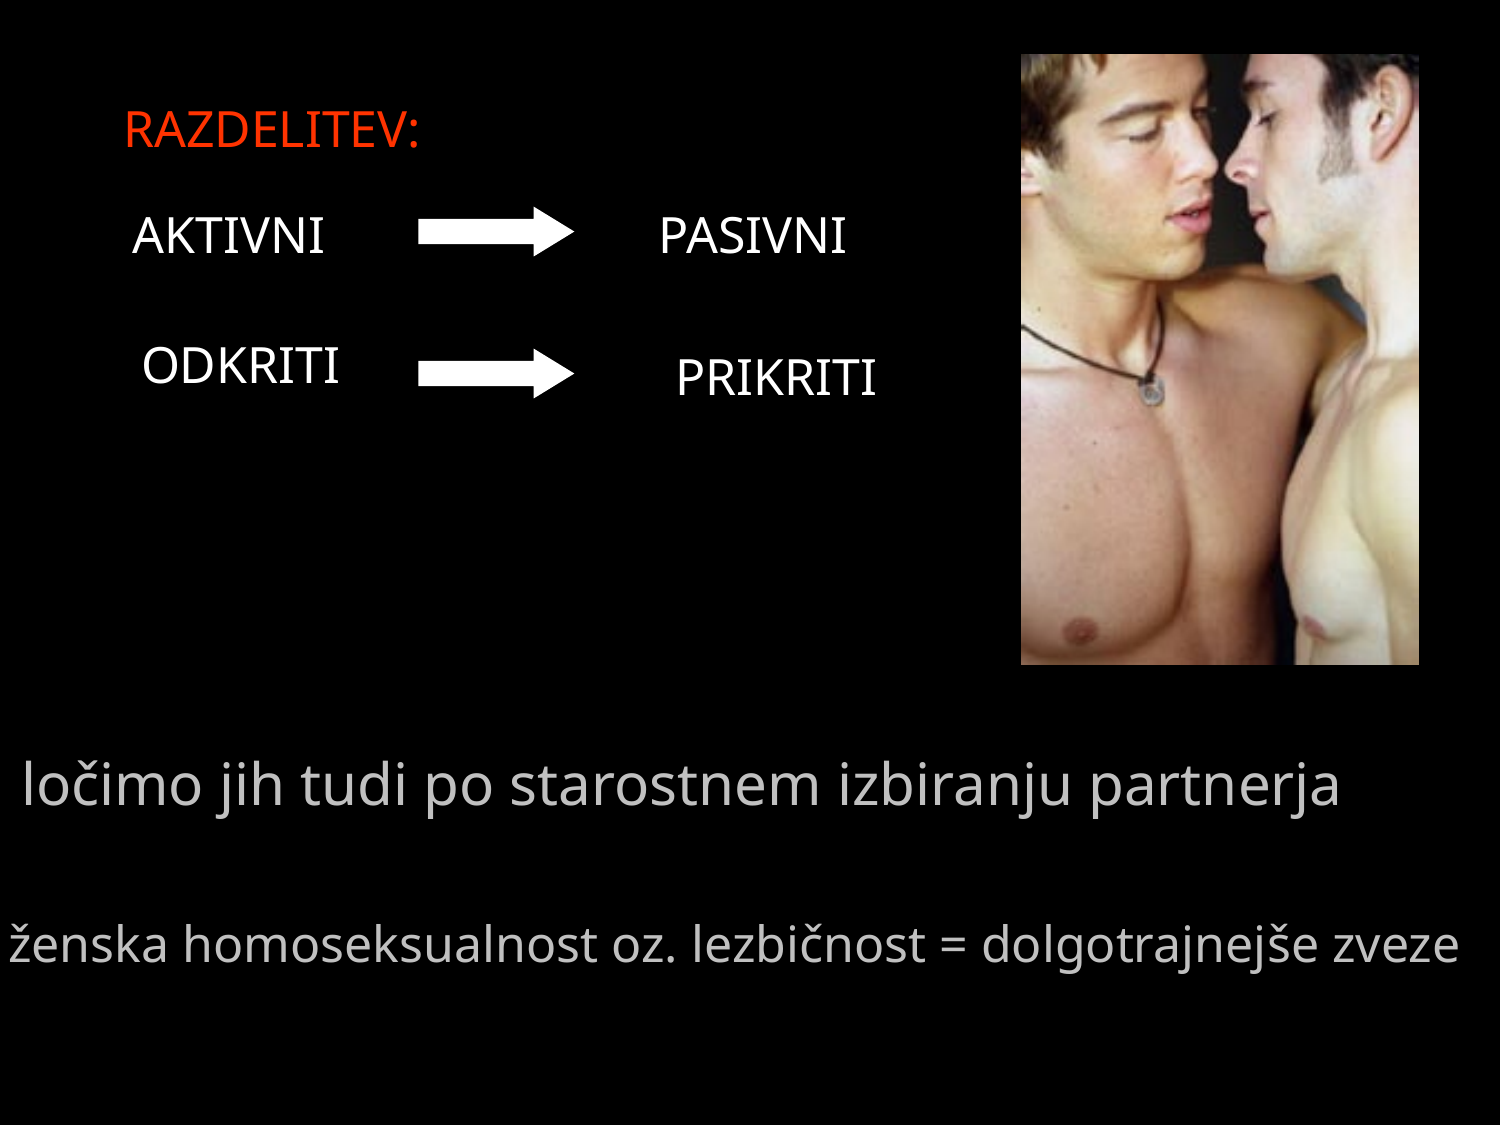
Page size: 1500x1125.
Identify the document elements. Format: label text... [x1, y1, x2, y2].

text_box ločimo jih tudi po starostnem izbiranju partnerja [6, 739, 1358, 825]
text_box [419, 207, 573, 256]
text_box AKTIVNI [118, 196, 341, 272]
text_box ODKRITI [126, 326, 356, 402]
picture [1021, 54, 1419, 665]
text_box ženska homoseksualnost oz. lezbičnost = dolgotrajnejše zveze [0, 904, 1490, 980]
text_box RAZDELITEV: [108, 90, 437, 166]
text_box [419, 349, 573, 398]
text_box PASIVNI [643, 196, 899, 272]
text_box PRIKRITI [660, 337, 893, 413]
